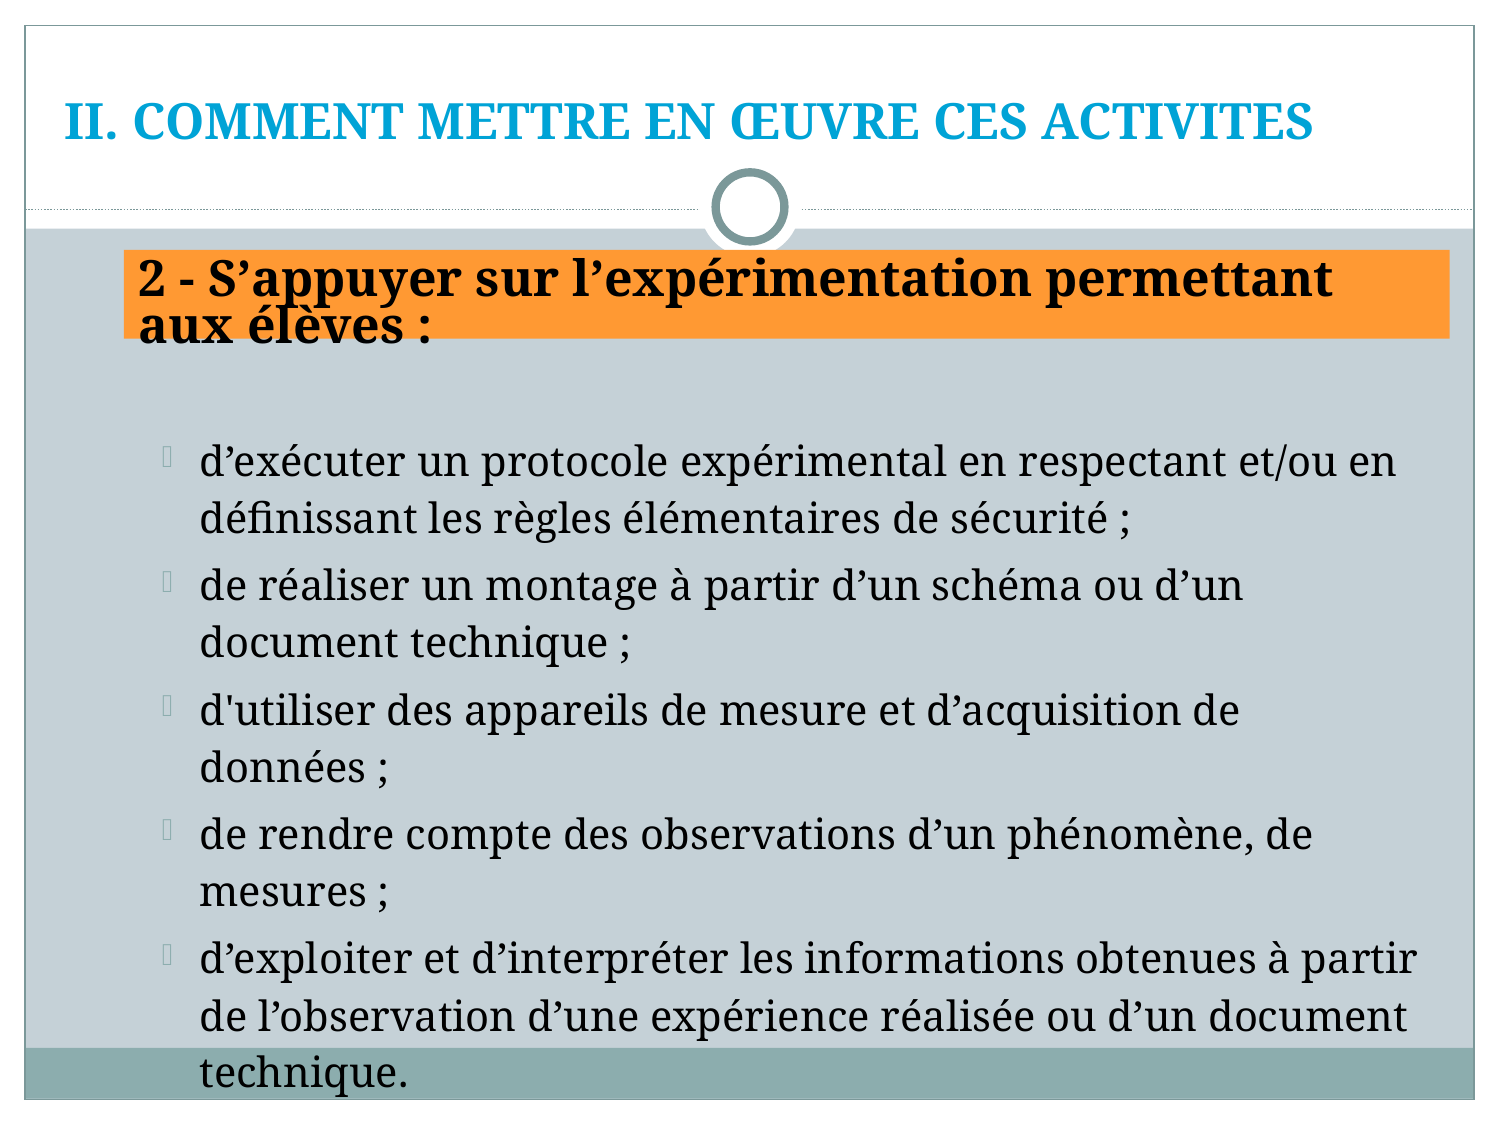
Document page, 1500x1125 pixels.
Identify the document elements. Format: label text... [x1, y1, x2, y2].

list d’exécuter un protocole expérimental en respectant et/ou en définissant les règles élémentaires de sécurité ; de réaliser un montage à partir d’un schéma ou d’un document technique ; d'utiliser des appareils de mesure et d’acquisition de données ; de rendre compte des observations d’un phénomène, de mesures ; d’exploiter et d’interpréter les informations obtenues à partir de l’observation d’une expérience réalisée ou d’un document technique. [49, 249, 1450, 1072]
title II. COMMENT METTRE EN ŒUVRE CES ACTIVITES [49, 37, 1450, 162]
text_box 2 - S’appuyer sur l’expérimentation permettant aux élèves : [123, 249, 1450, 339]
